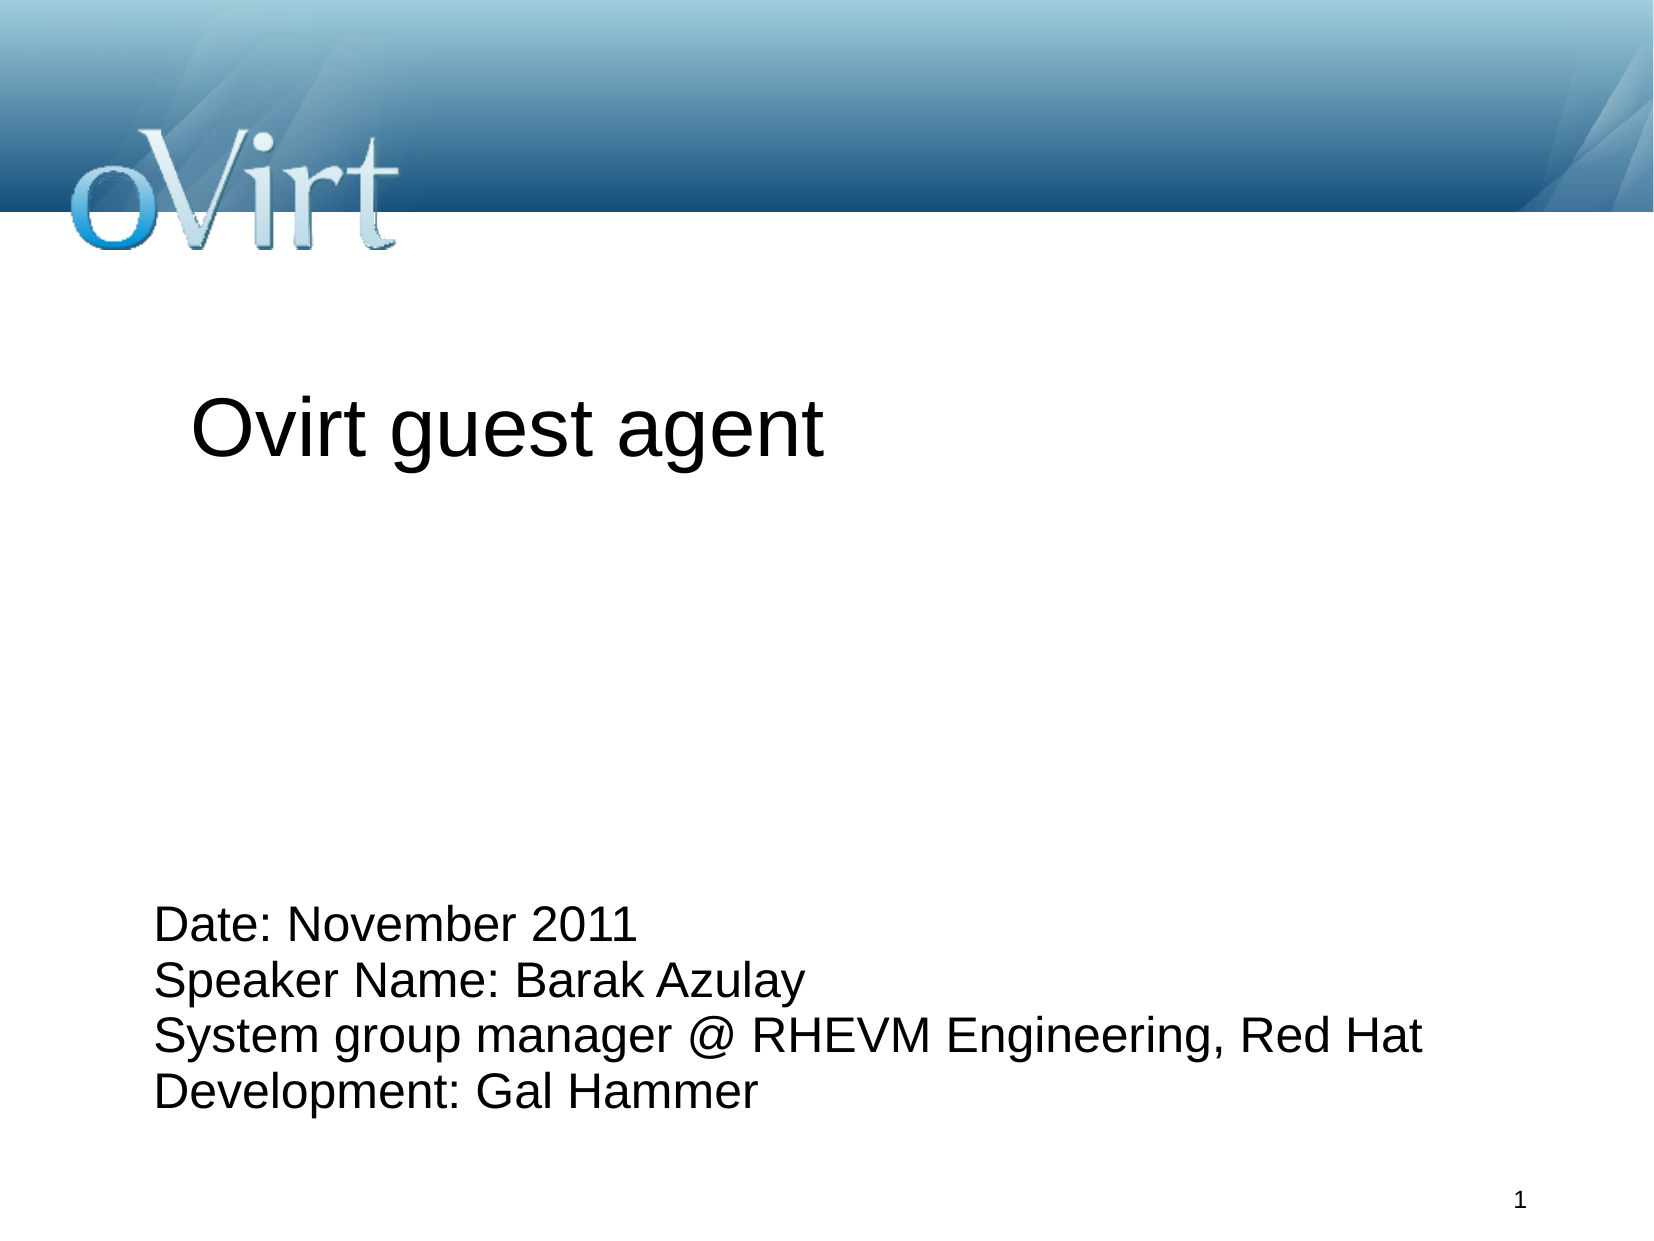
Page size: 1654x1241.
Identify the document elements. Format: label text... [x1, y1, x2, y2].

text_box Ovirt guest agent [175, 374, 1549, 510]
picture [0, 0, 1654, 250]
text_box Date: November 2011 Speaker Name: Barak Azulay System group manager @ RHEVM Engineering, Red Hat Development: Gal Hammer [138, 888, 1511, 1127]
